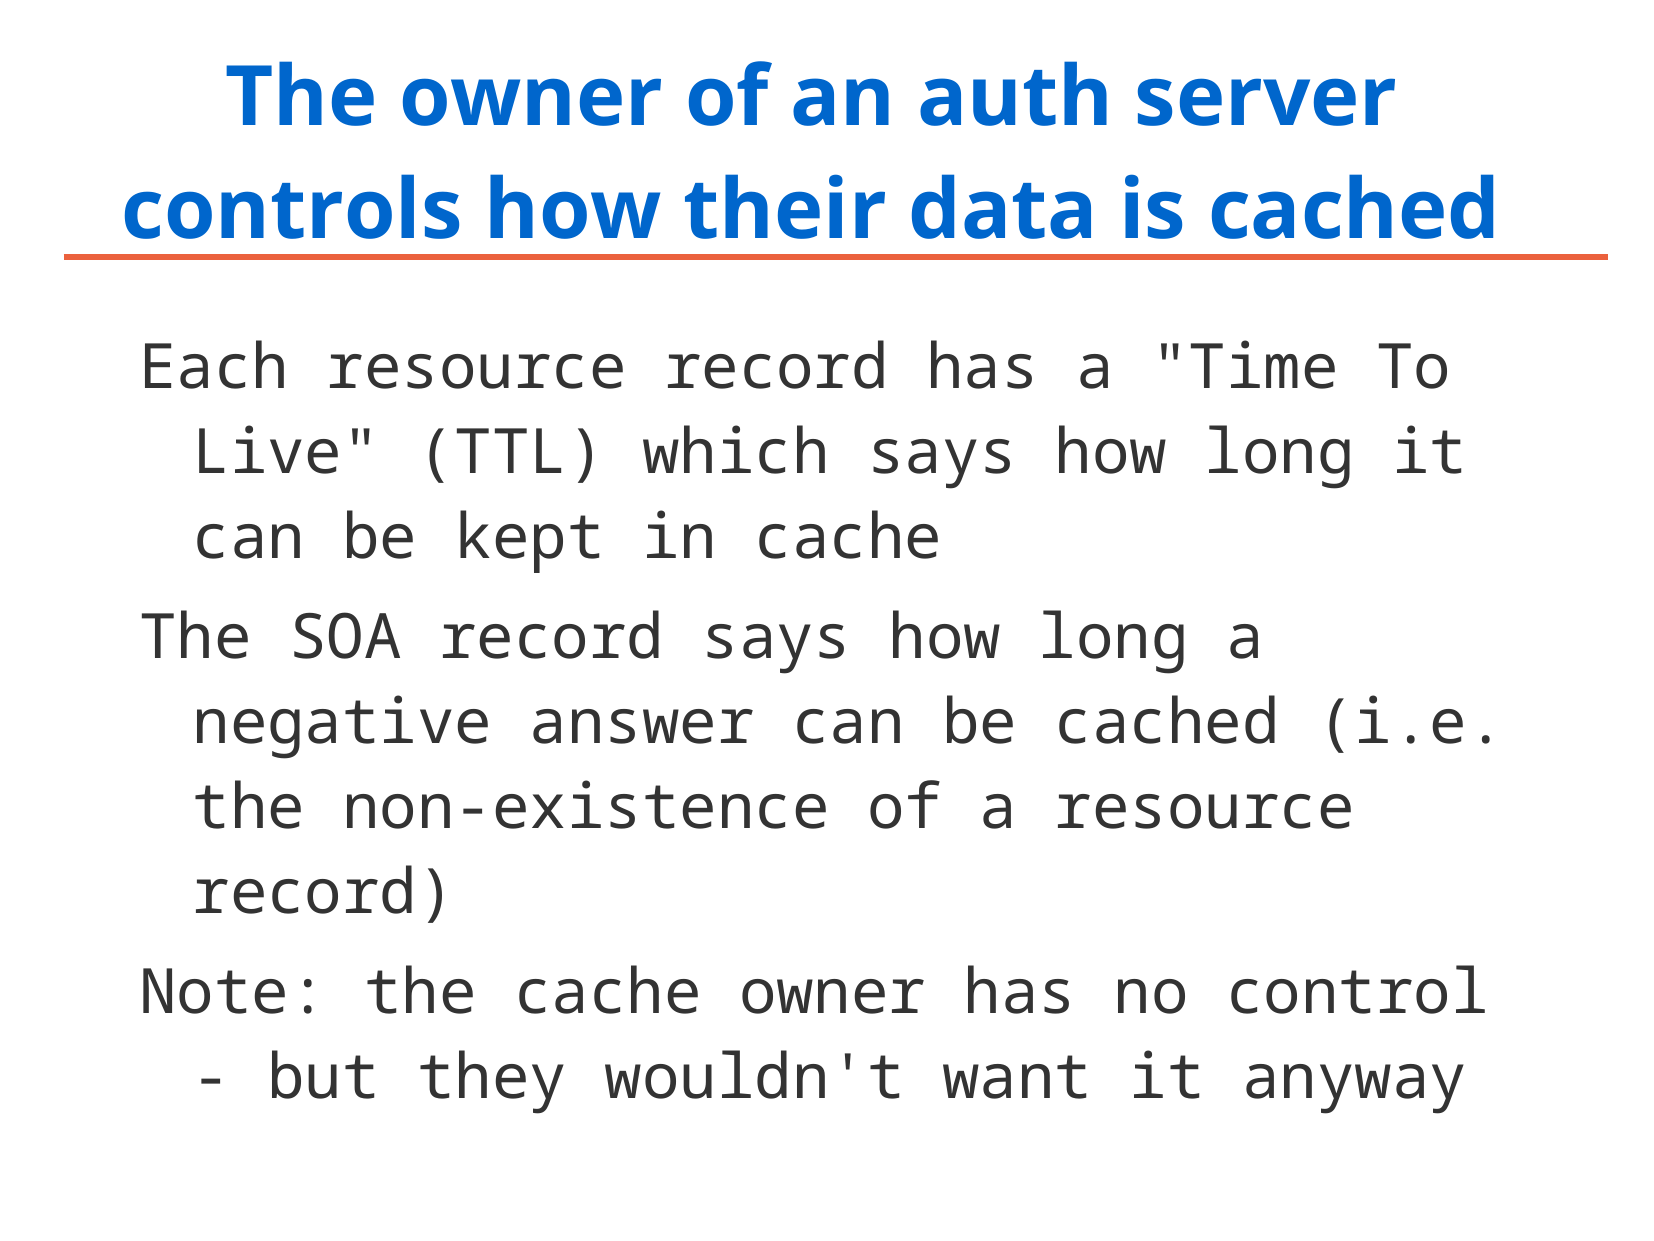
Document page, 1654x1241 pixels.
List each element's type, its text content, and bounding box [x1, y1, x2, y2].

title The owner of an auth server controls how their data is cached [121, 46, 1534, 254]
list Each resource record has a "Time To Live" (TTL) which says how long it can be kept in cache The SOA record says how long a negative answer can be cached (i.e. the non-existence of a resource record) Note: the cache owner has no control - but they wouldn't want it anyway [121, 322, 1561, 1133]
